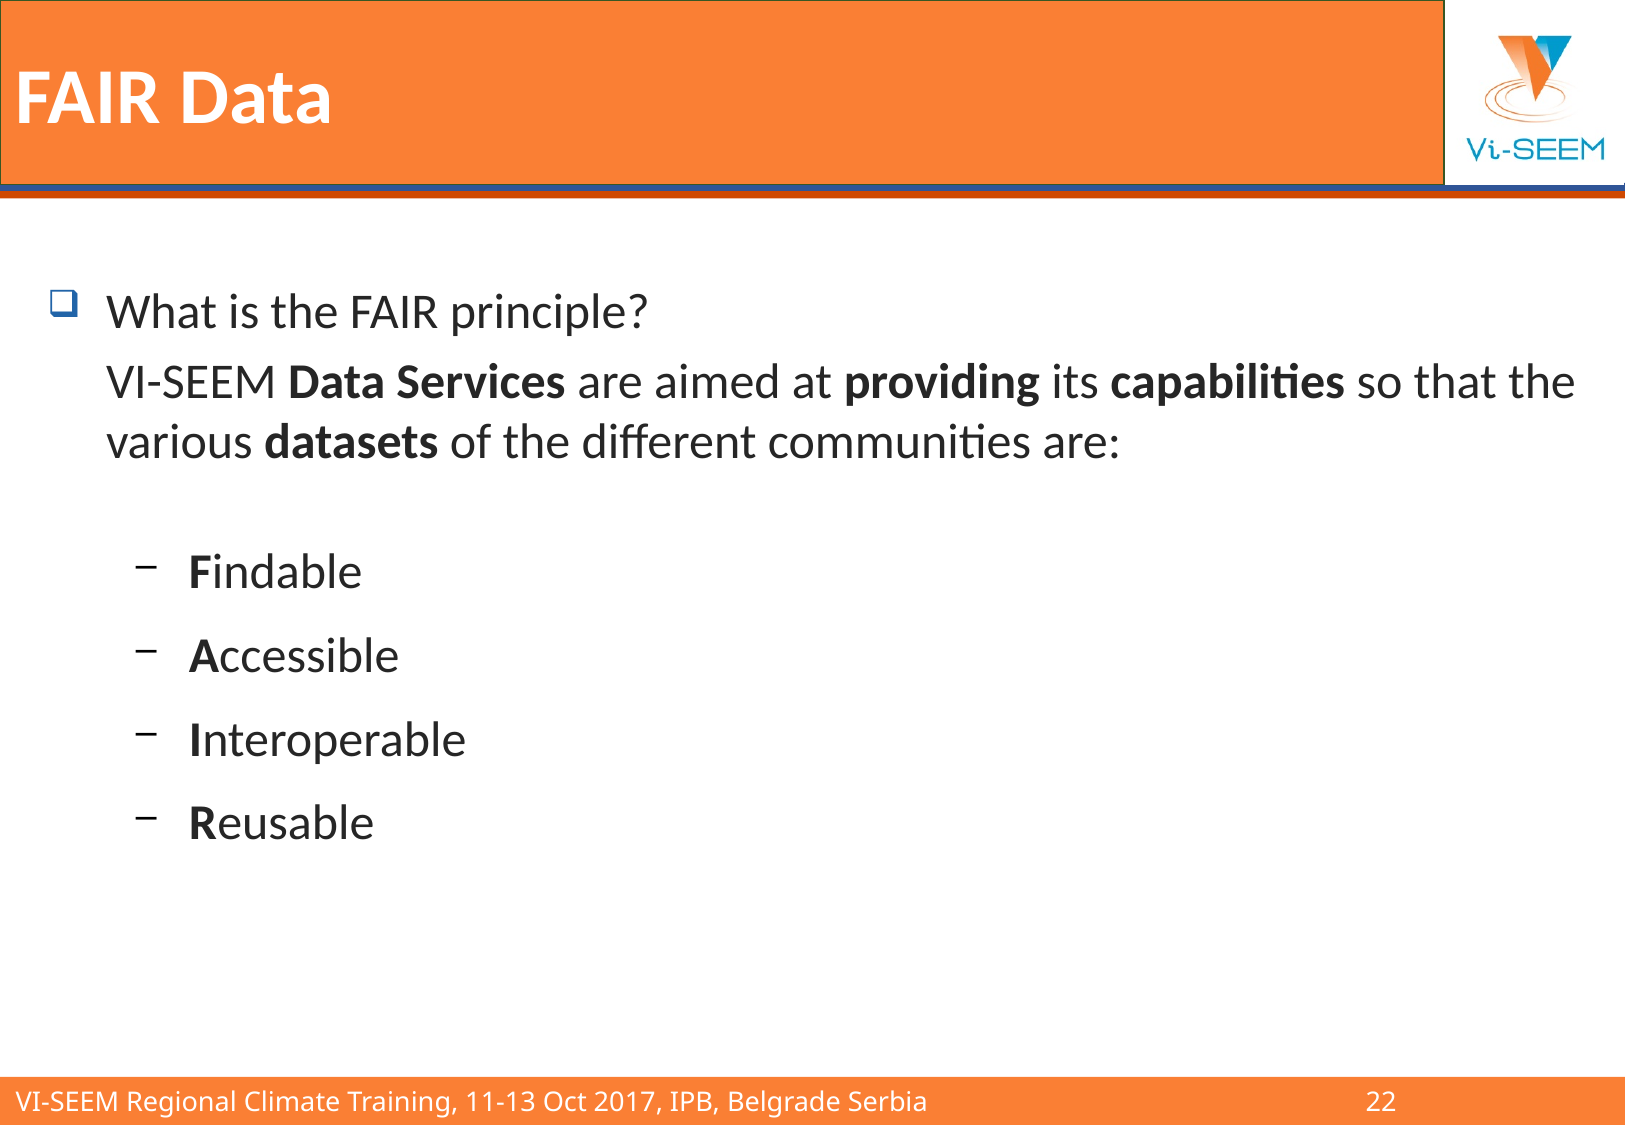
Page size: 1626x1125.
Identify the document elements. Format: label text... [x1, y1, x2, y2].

title FAIR Data [0, 0, 1445, 185]
footer VI-SEEM Regional Climate Training, 11-13 Oct 2017, IPB, Belgrade Serbia <number> [0, 1076, 1625, 1125]
picture [1445, 0, 1624, 185]
list What is the FAIR principle? VI-SEEM Data Services are aimed at providing its capabilities so that the various datasets of the different communities are: Findable Accessible Interoperable Reusable [31, 271, 1593, 1076]
